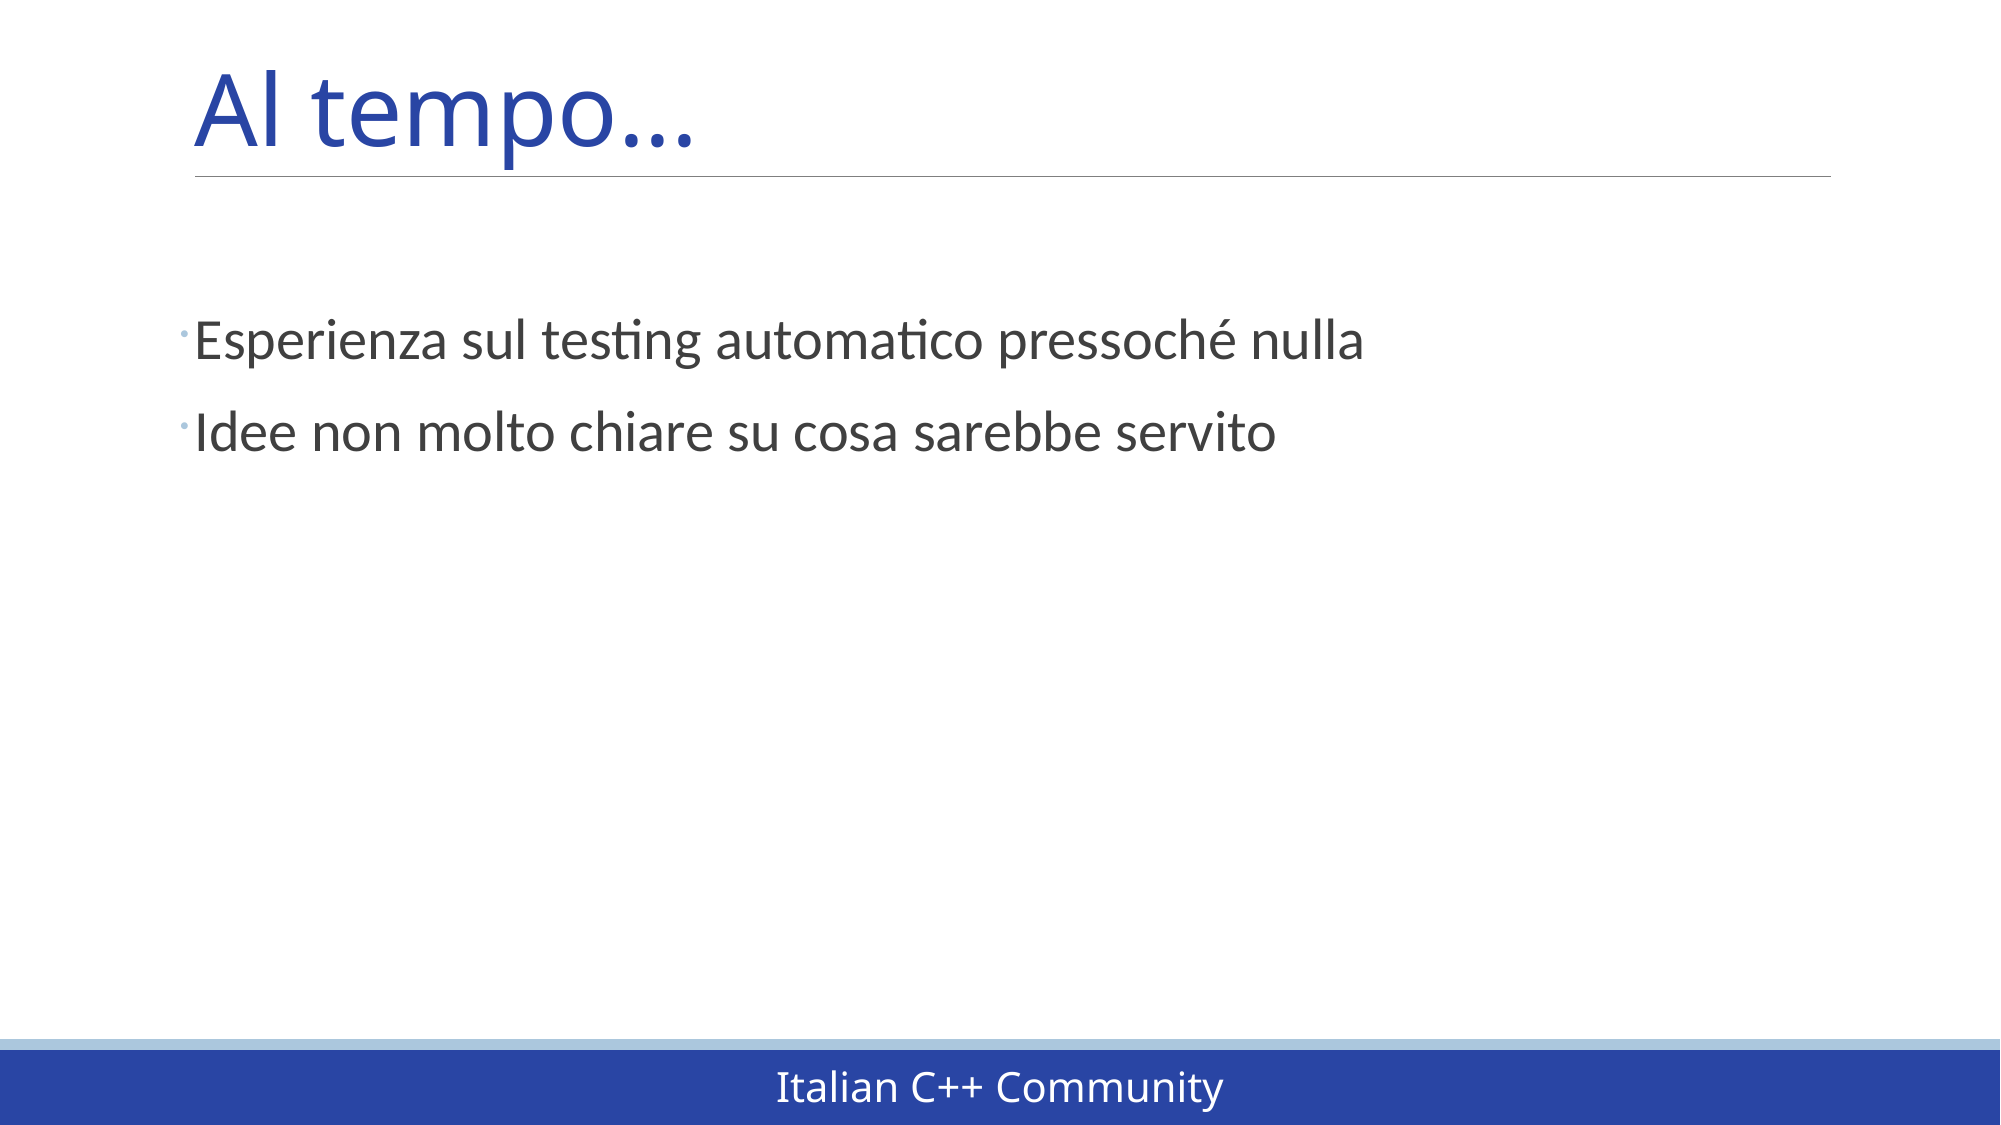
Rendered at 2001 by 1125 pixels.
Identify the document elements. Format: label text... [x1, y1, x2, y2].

title Al tempo... [179, 2, 1830, 175]
list Esperienza sul testing automatico pressoché nulla Idee non molto chiare su cosa sarebbe servito [179, 202, 1830, 1011]
